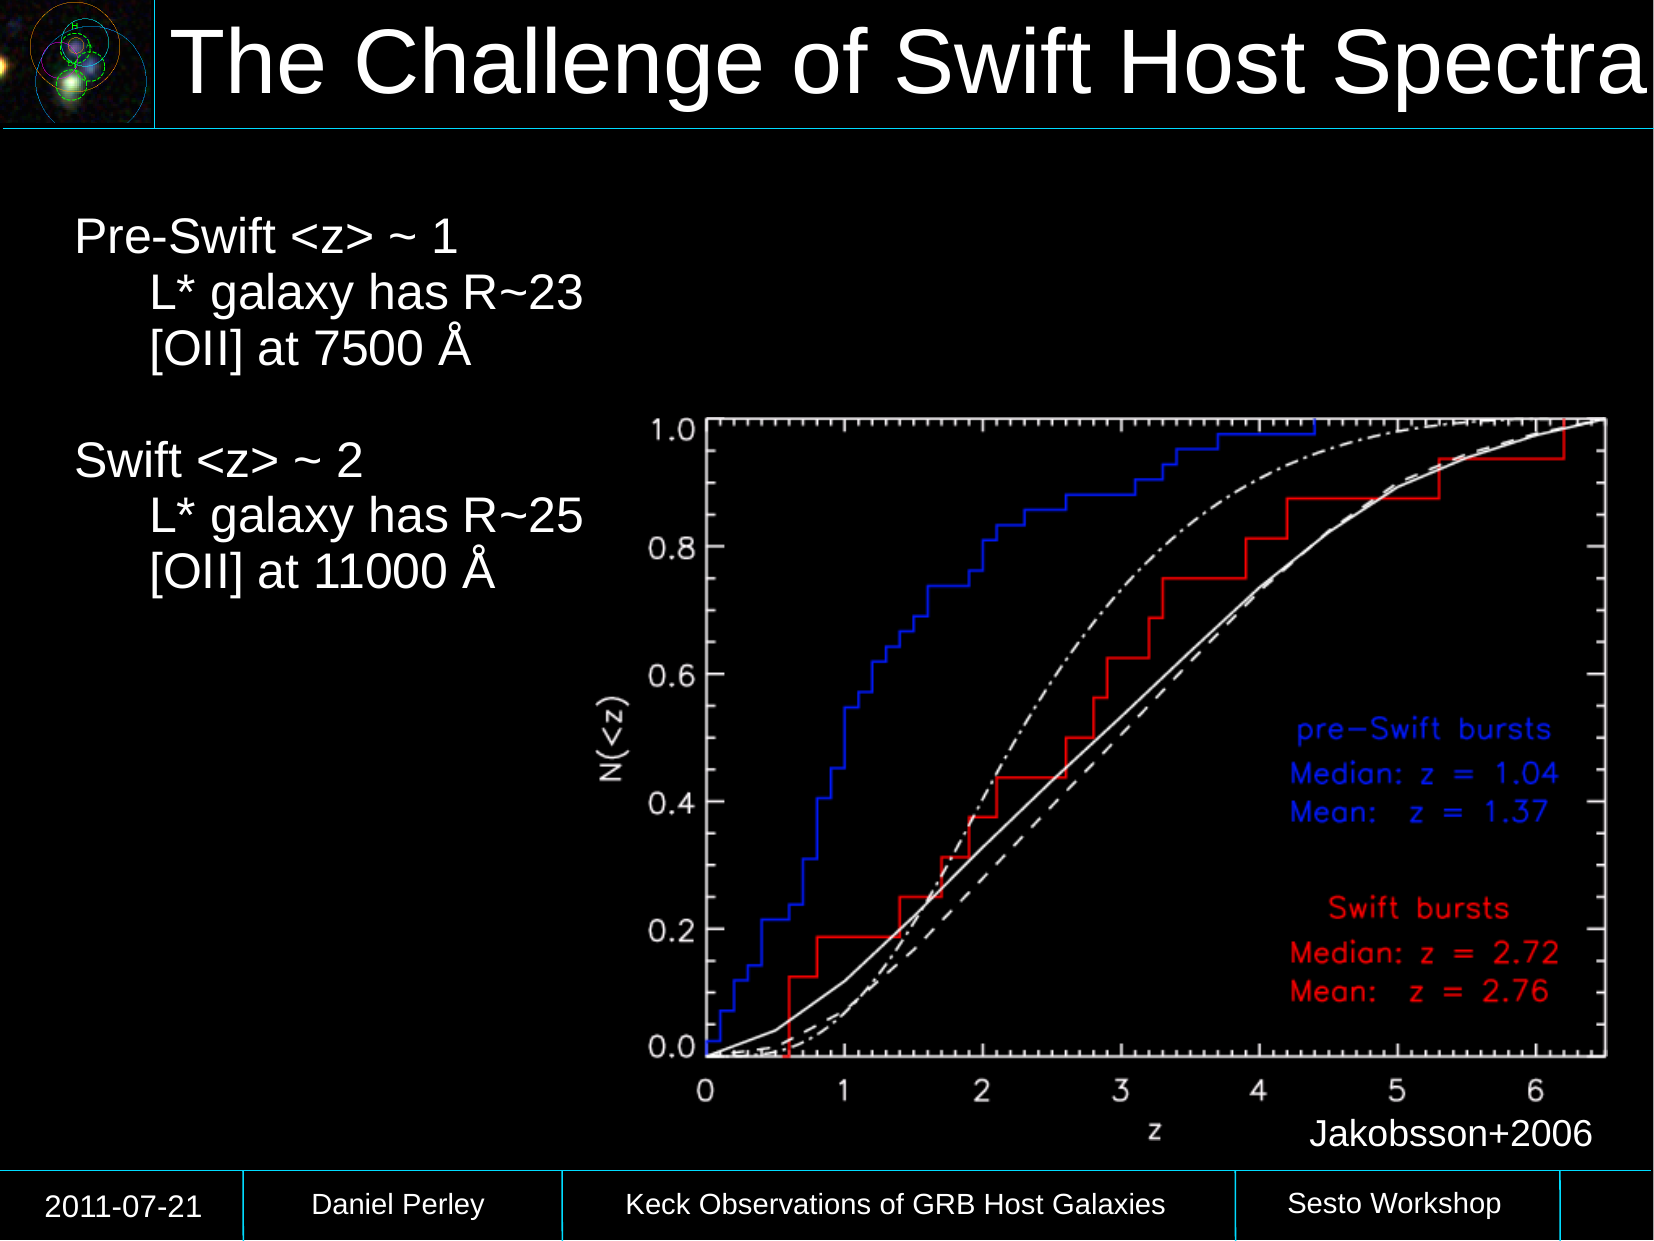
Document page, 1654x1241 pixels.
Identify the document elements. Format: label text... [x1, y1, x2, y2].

title The Challenge of Swift Host Spectra [165, 10, 1654, 114]
picture [0, 0, 151, 123]
text_box Jakobsson+2006 [1294, 1105, 1621, 1163]
picture [595, 417, 1608, 1141]
text_box Pre-Swift <z> ~ 1 L* galaxy has R~23 [OII] at 7500 Å Swift <z> ~ 2 L* galaxy has R~25 [OII] at 11000 Å [59, 201, 1260, 727]
